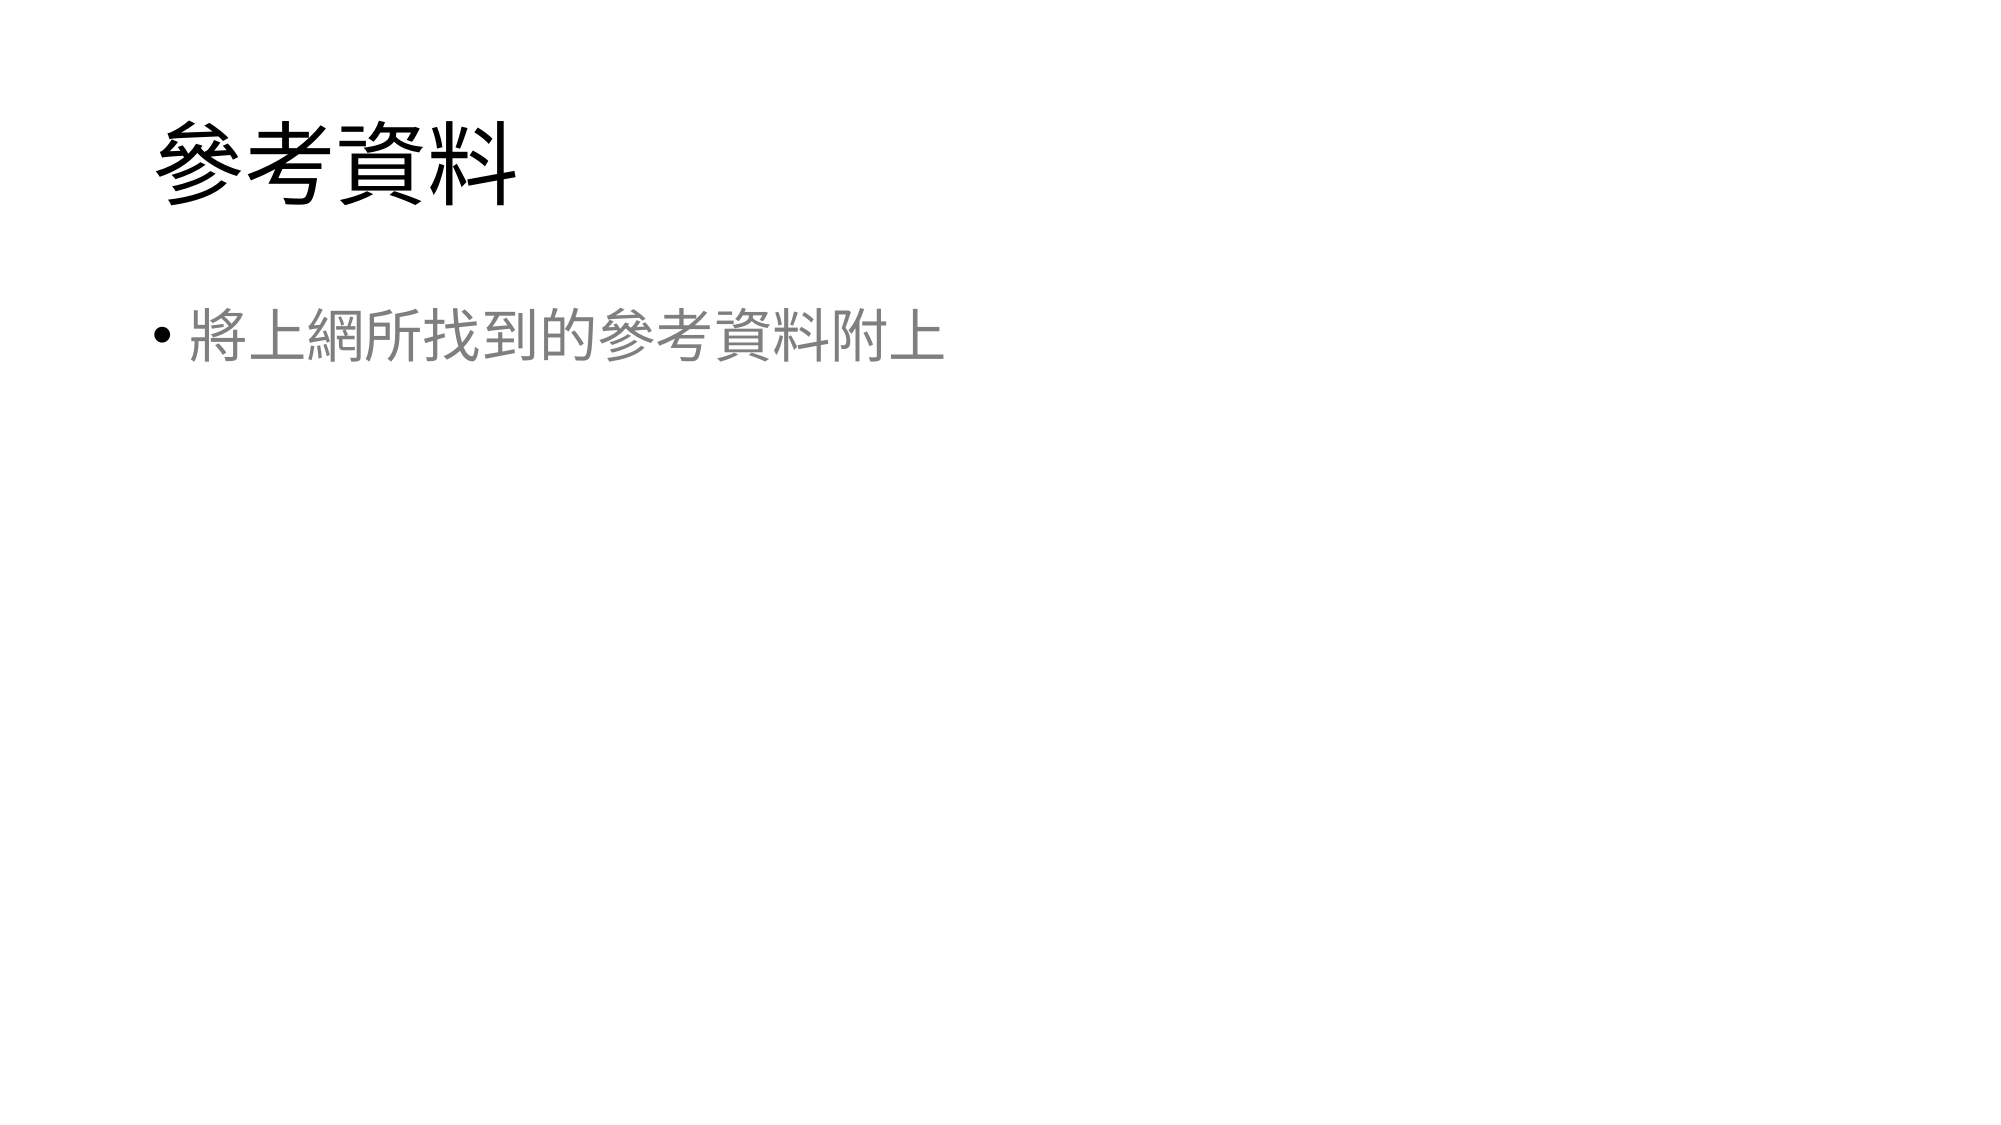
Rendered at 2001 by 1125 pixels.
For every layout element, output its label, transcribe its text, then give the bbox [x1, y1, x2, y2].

list 將上網所找到的參考資料附上 [137, 299, 1863, 1014]
title 參考資料 [137, 59, 1863, 278]
